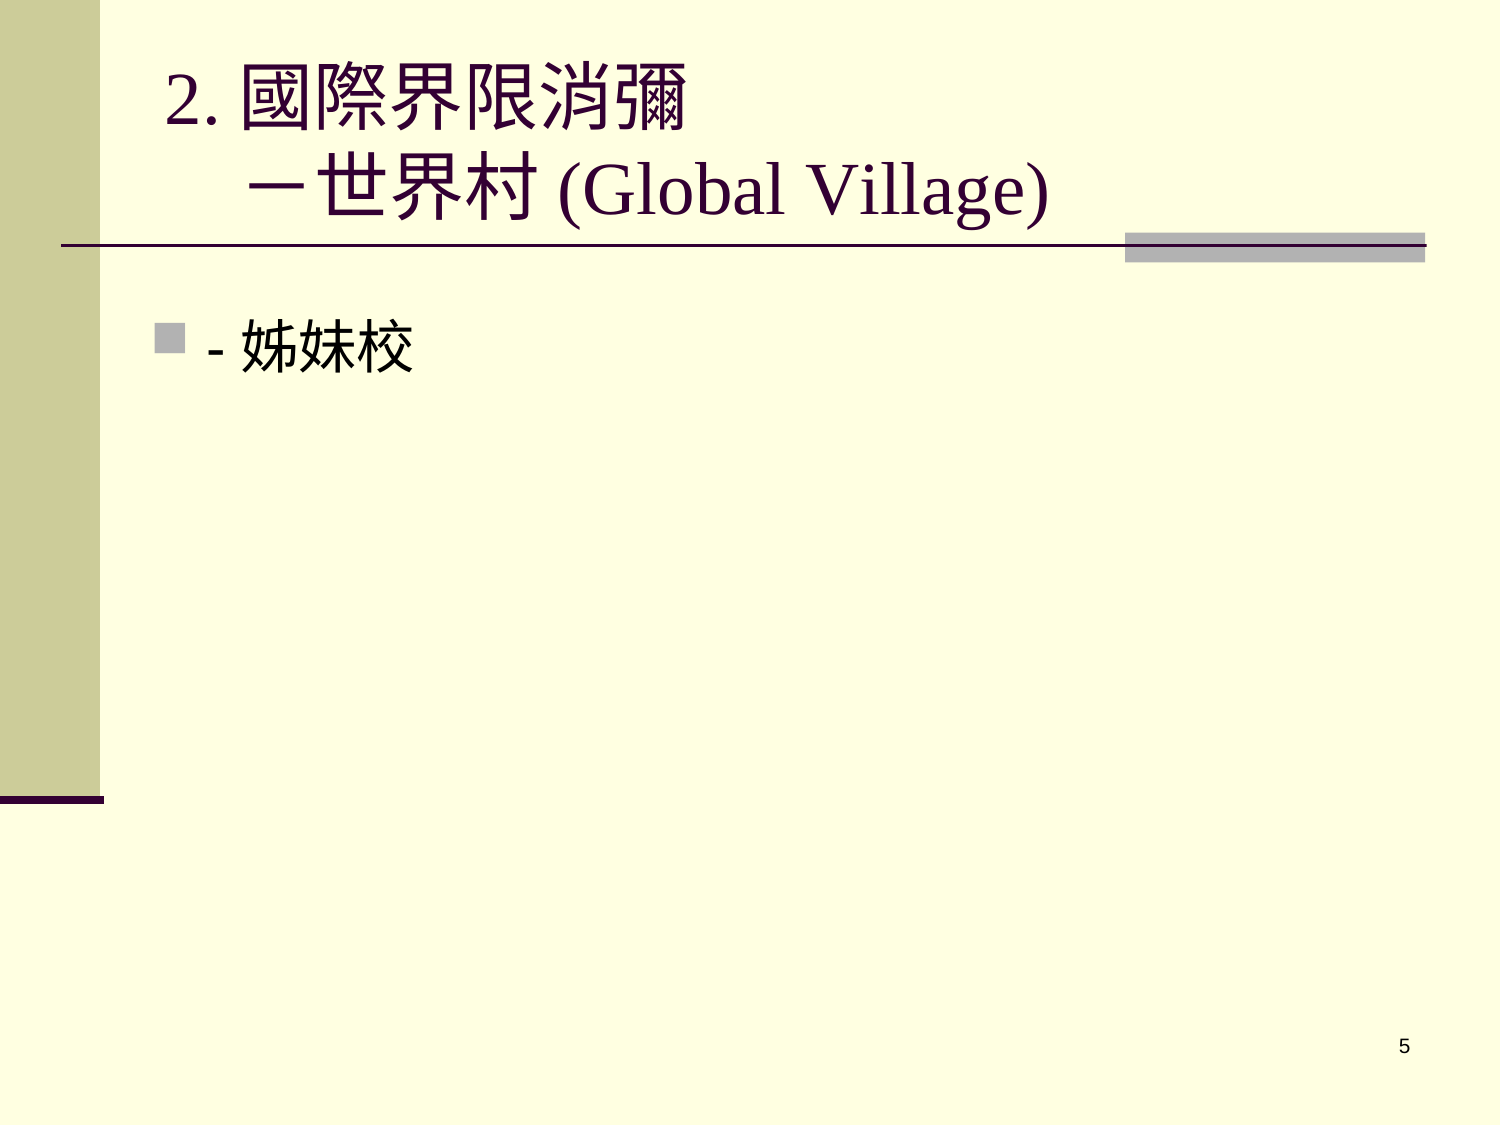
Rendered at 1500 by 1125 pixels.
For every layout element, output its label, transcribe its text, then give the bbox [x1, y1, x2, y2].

title 2.國際界限消彌 －世界村(Global Village) [150, 45, 1426, 234]
list -姊妹校 [135, 302, 1411, 1046]
